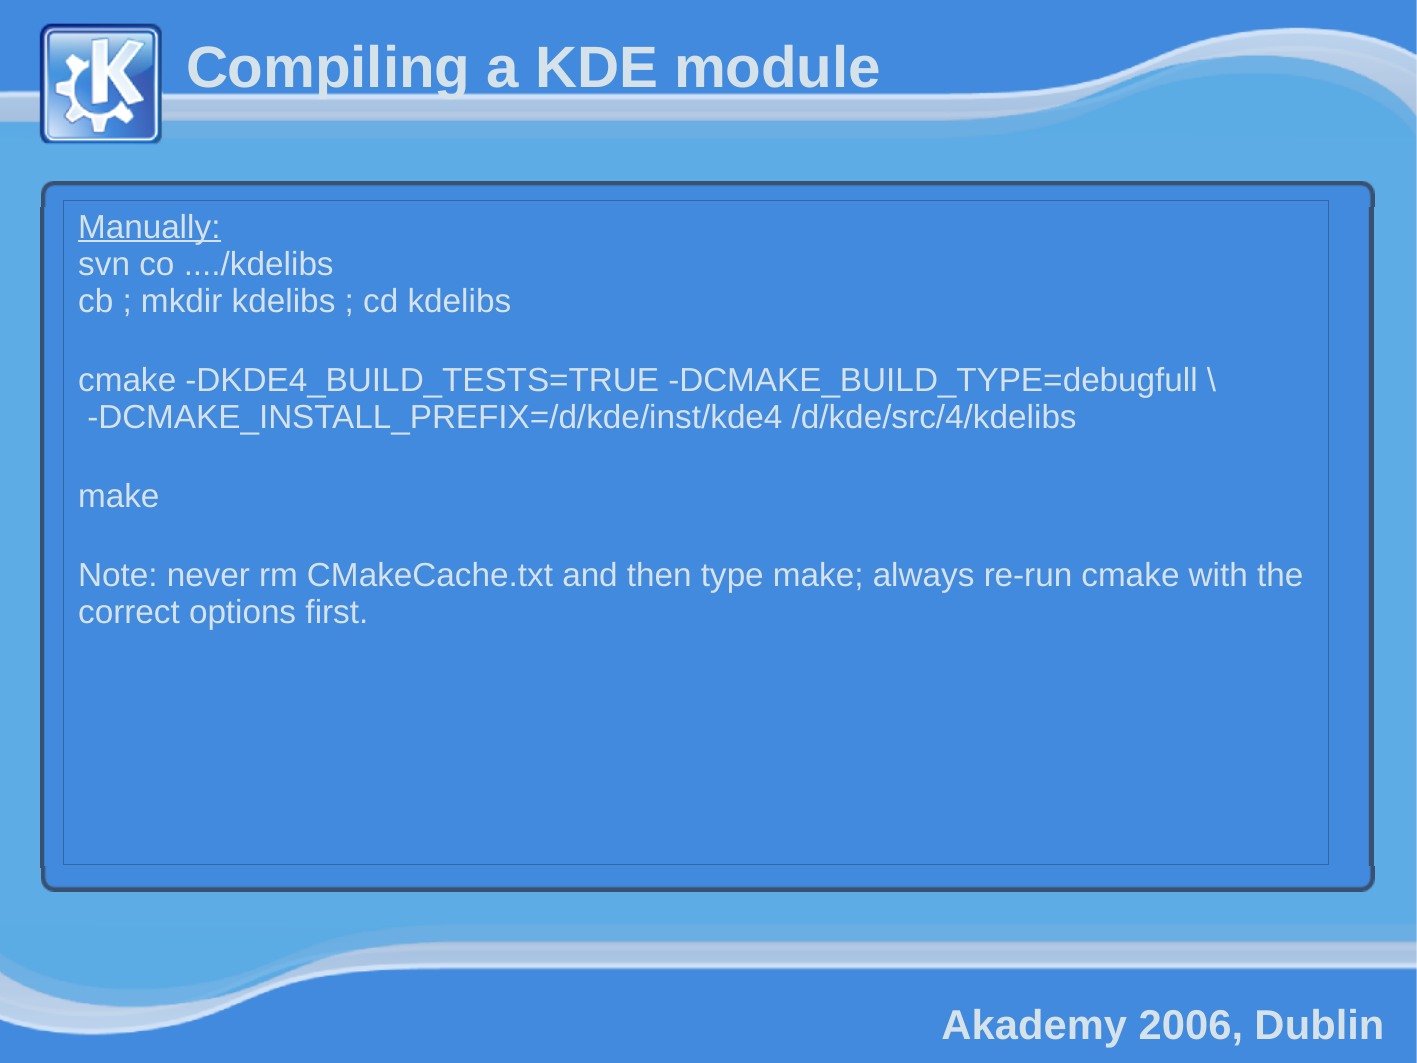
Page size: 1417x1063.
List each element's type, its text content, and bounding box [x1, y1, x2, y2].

text_box Manually: svn co ..../kdelibs cb ; mkdir kdelibs ; cd kdelibs cmake -DKDE4_BUILD_TESTS=TRUE -DCMAKE_BUILD_TYPE=debugfull \ -DCMAKE_INSTALL_PREFIX=/d/kde/inst/kde4 /d/kde/src/4/kdelibs make Note: never rm CMakeCache.txt and then type make; always re-run cmake with the correct options first. [63, 200, 1329, 865]
picture [0, 0, 1417, 1063]
text_box Compiling a KDE module [171, 27, 1048, 105]
